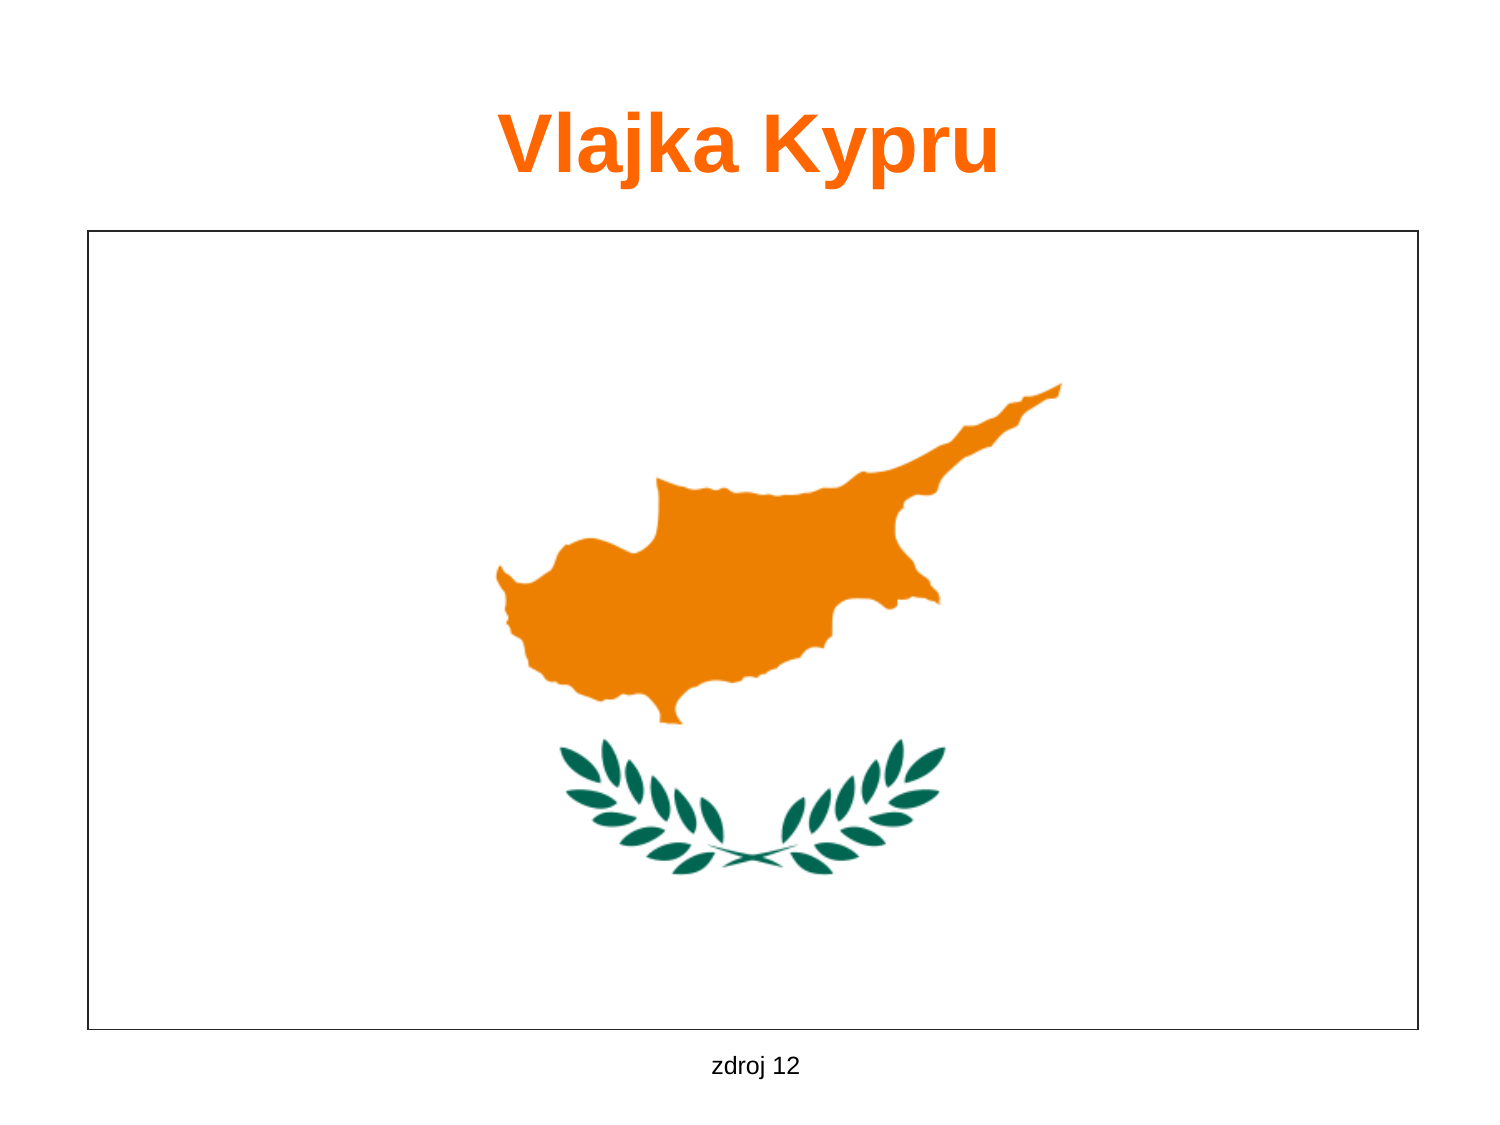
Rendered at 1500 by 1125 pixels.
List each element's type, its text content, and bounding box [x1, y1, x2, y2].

picture [88, 233, 1418, 1029]
title Vlajka Kypru [75, 45, 1426, 233]
text_box zdroj 12 [88, 1041, 1424, 1088]
